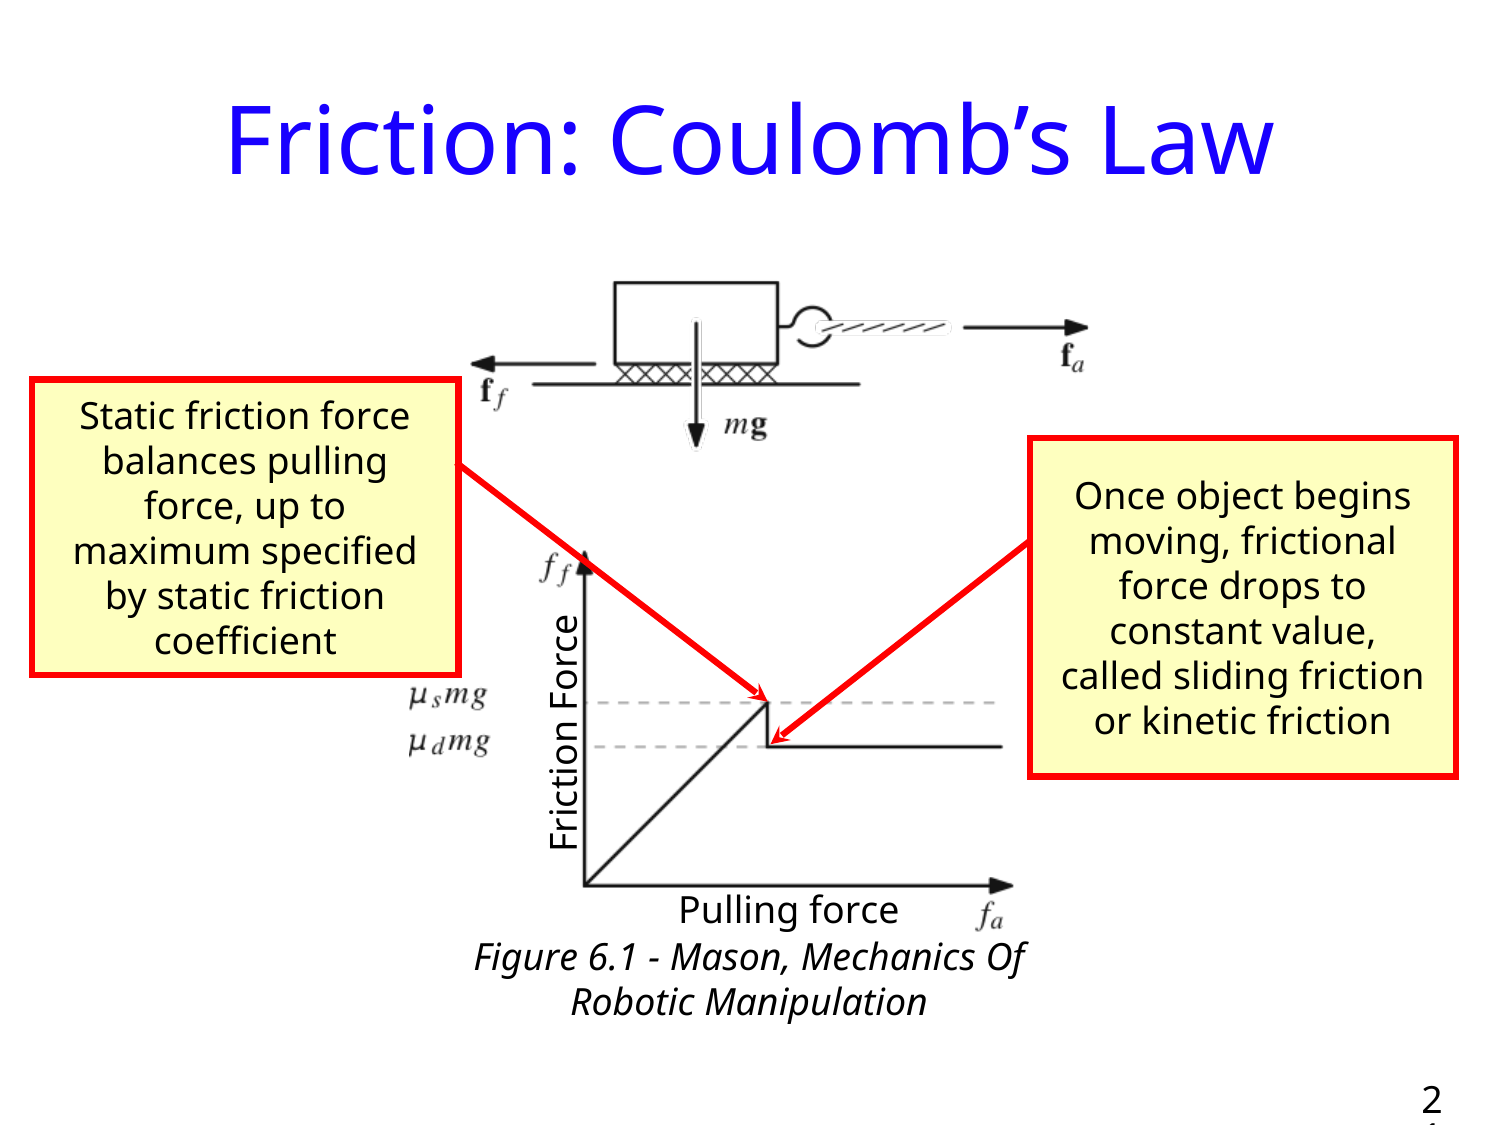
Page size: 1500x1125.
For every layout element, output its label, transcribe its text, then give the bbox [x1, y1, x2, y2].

picture [409, 277, 1091, 939]
text_box Static friction force balances pulling force, up to maximum specified by static friction coefficient [32, 379, 459, 675]
text_box Once object begins moving, frictional force drops to constant value, called sliding friction or kinetic friction [1029, 437, 1457, 777]
text_box Figure 6.1 - Mason, Mechanics Of Robotic Manipulation [443, 957, 1055, 999]
title Friction: Coulomb’s Law [146, 21, 1354, 252]
text_box Friction Force [539, 613, 585, 853]
text_box Pulling force [678, 886, 900, 932]
